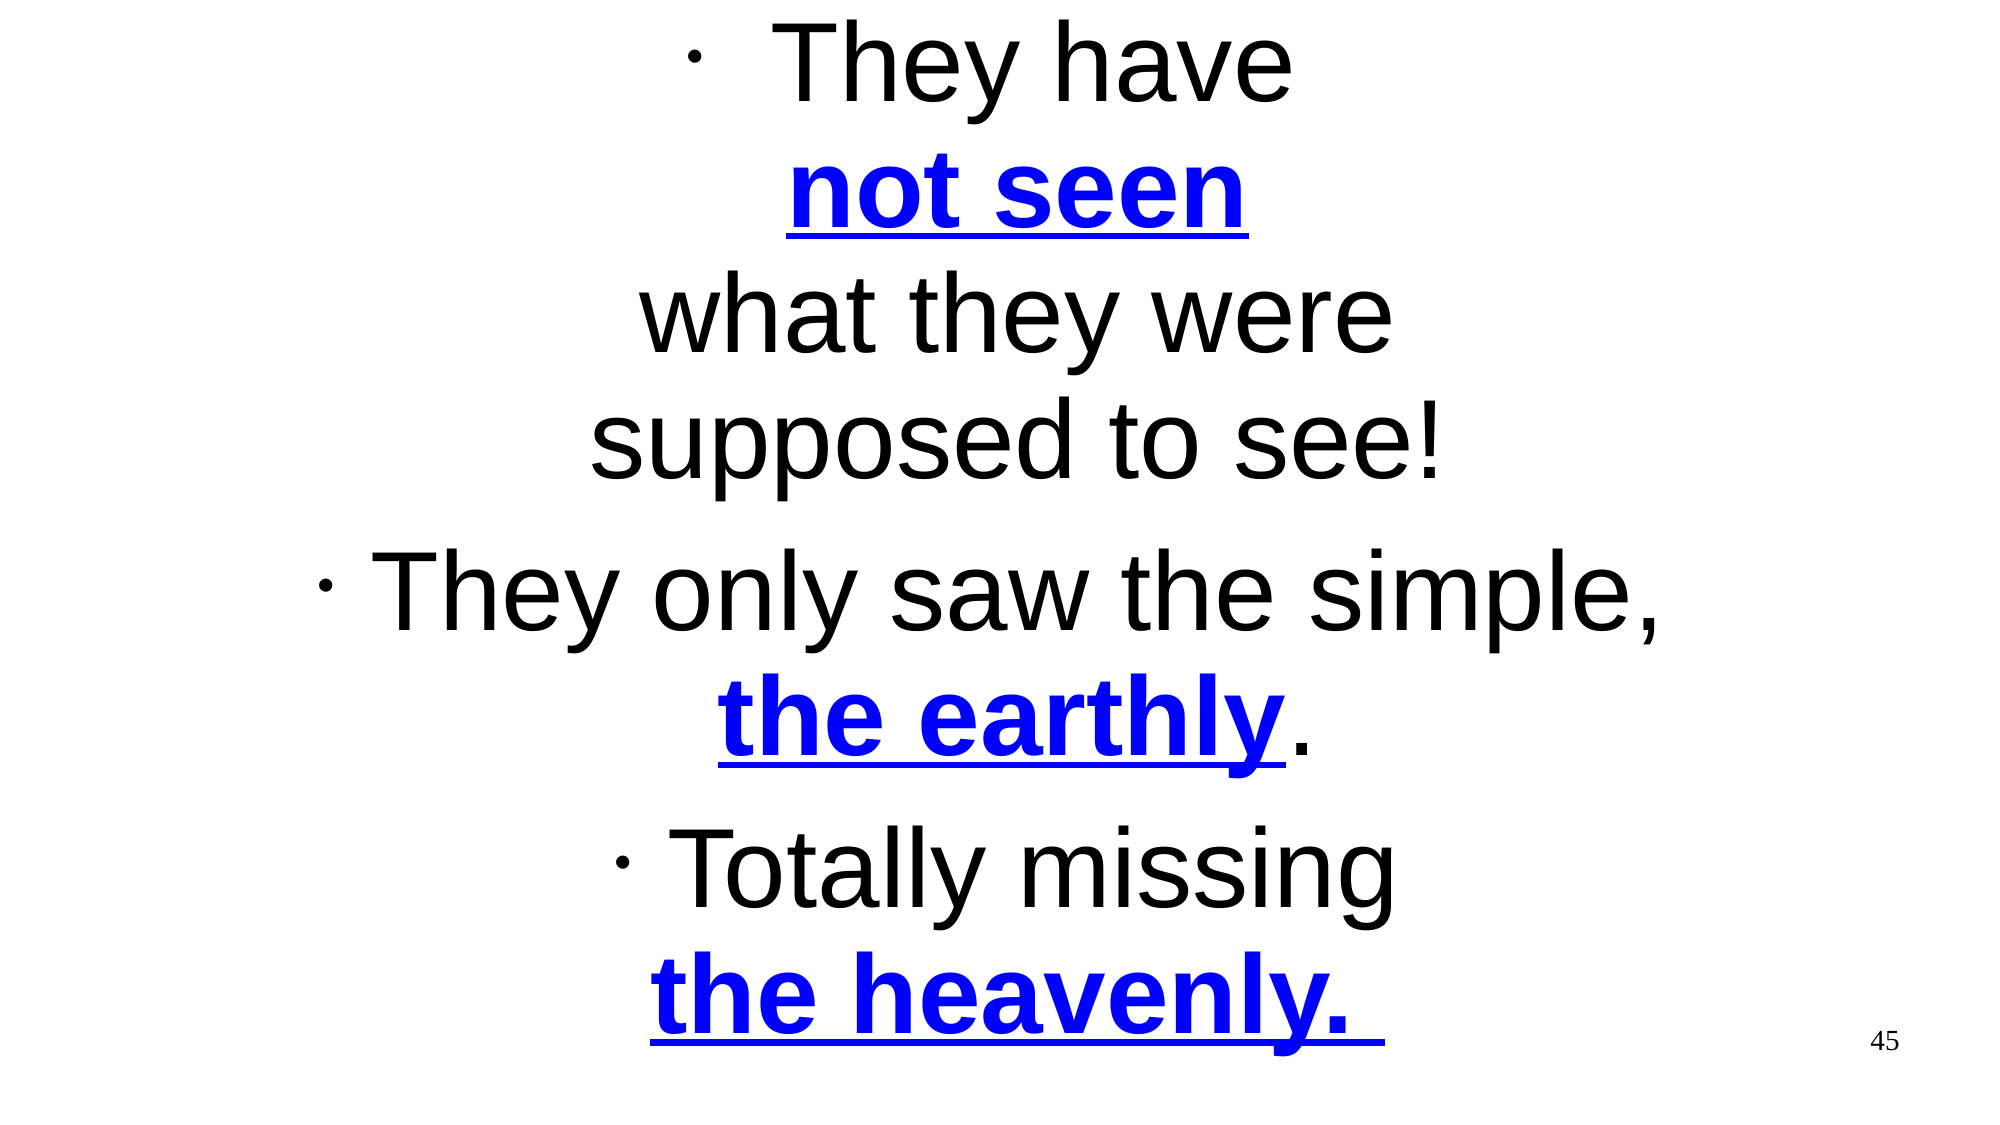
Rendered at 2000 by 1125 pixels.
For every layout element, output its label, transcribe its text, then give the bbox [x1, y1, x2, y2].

list They have not seen what they were supposed to see! They only saw the simple, the earthly. Totally missing the heavenly. [0, 0, 1996, 1123]
